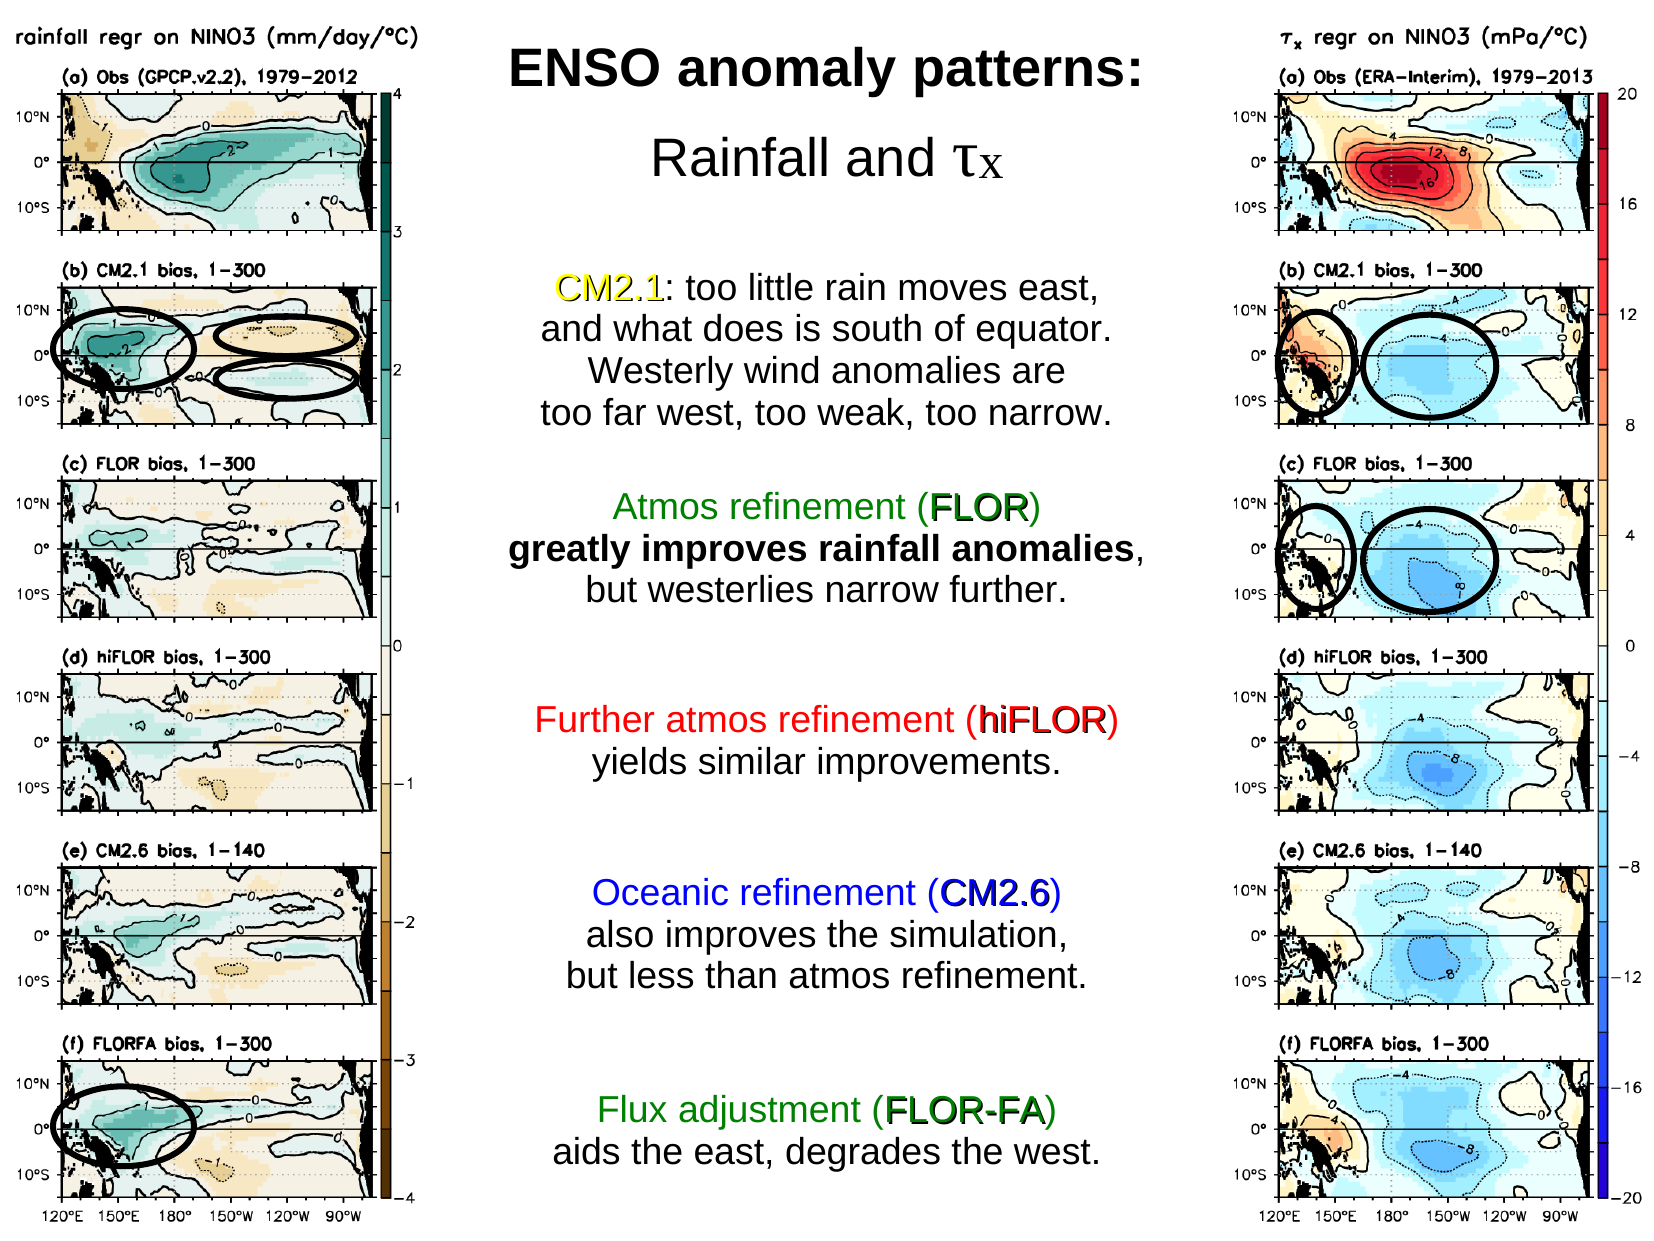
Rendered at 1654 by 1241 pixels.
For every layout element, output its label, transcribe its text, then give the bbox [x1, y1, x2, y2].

text_box CM2.1: too little rain moves east, and what does is south of equator. Westerly wind anomalies are too far west, too weak, too narrow. [468, 259, 1185, 441]
text_box Oceanic refinement (CM2.6) also improves the simulation, but less than atmos refinement. [469, 865, 1185, 1004]
text_box ENSO anomaly patterns: Rainfall and τx [418, 22, 1236, 190]
picture [1222, 0, 1654, 1241]
text_box Flux adjustment (FLOR-FA) aids the east, degrades the west. [469, 1082, 1186, 1180]
text_box Further atmos refinement (hiFLOR) yields similar improvements. [468, 692, 1185, 790]
text_box Atmos refinement (FLOR) greatly improves rainfall anomalies, but westerlies narrow further. [468, 479, 1185, 619]
picture [5, 0, 449, 1241]
